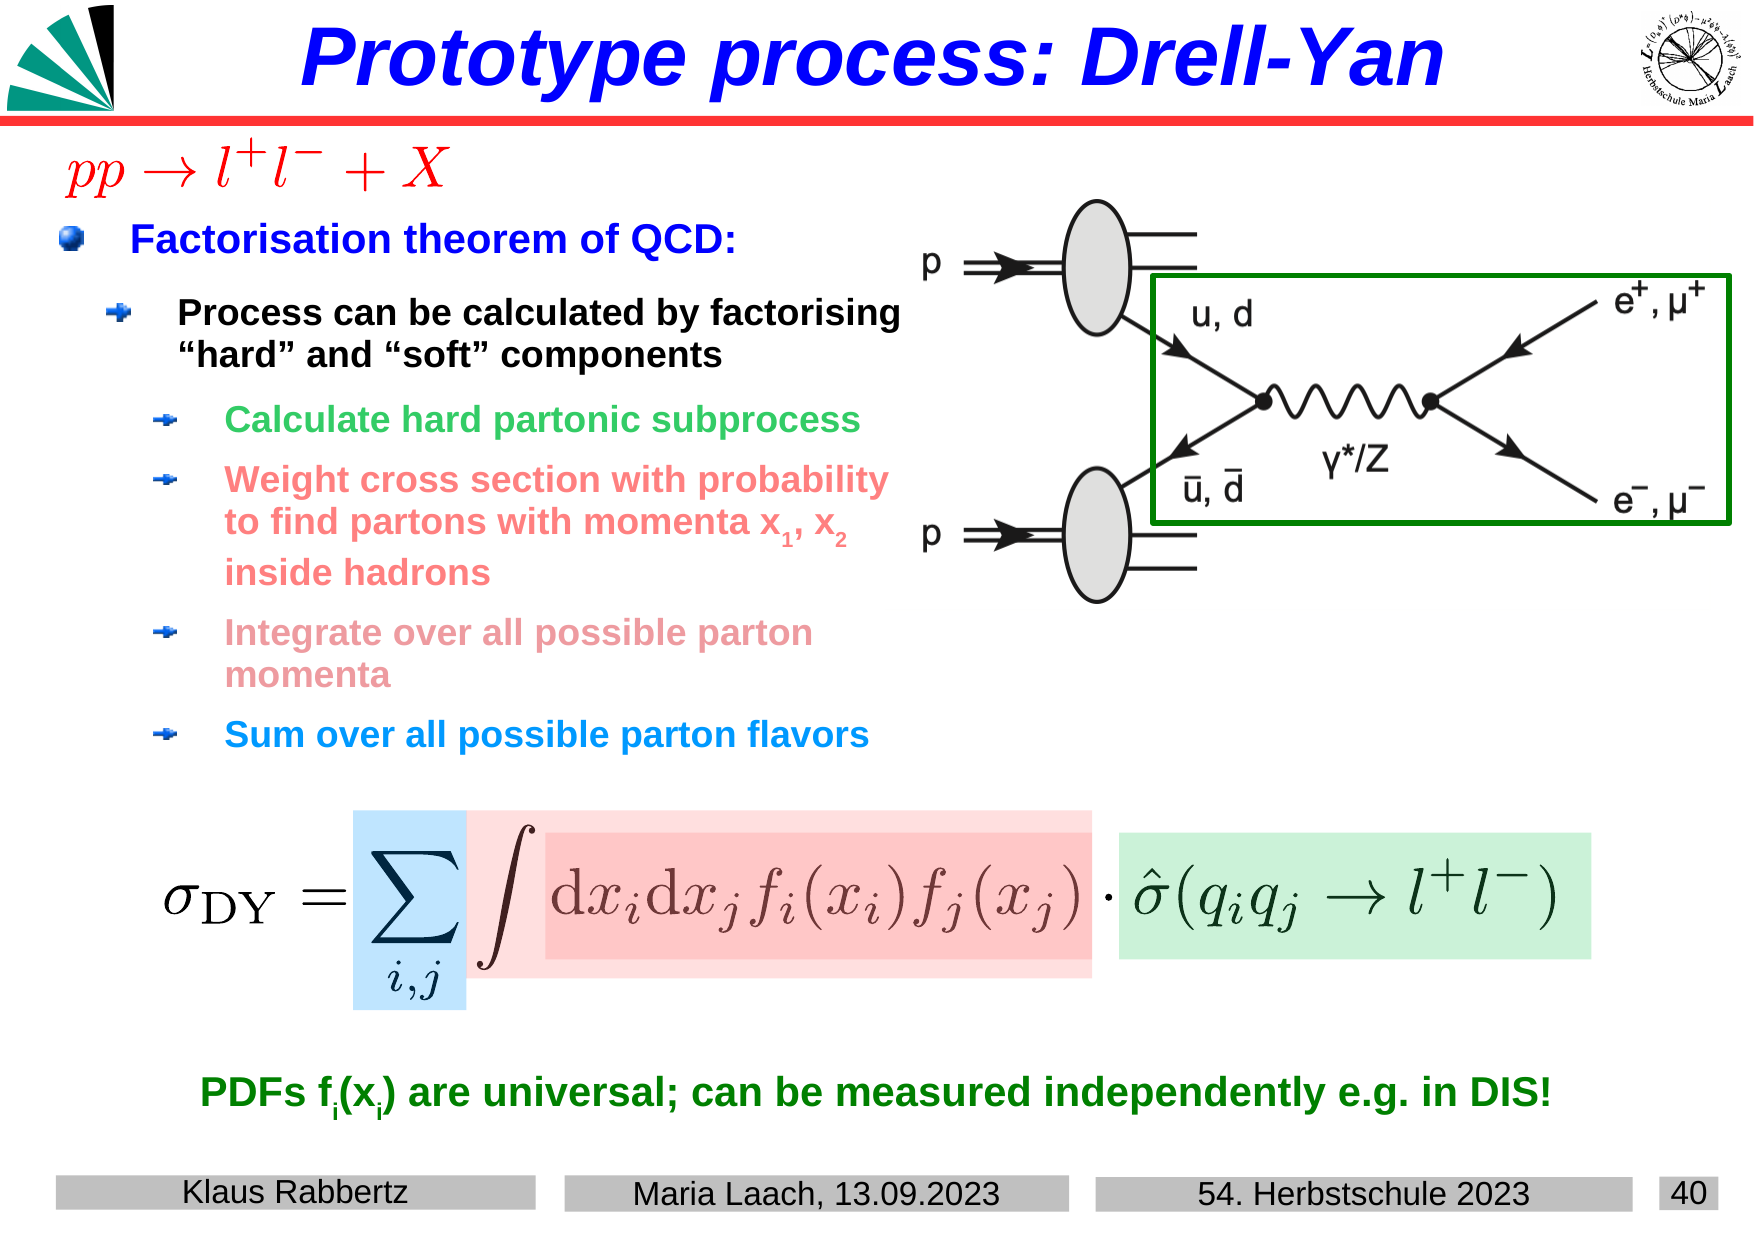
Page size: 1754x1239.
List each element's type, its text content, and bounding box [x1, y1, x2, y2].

text_box [162, 810, 1592, 1011]
text_box PDFs fi(xi) are universal; can be measured independently e.g. in DIS! [187, 1062, 1566, 1132]
title Prototype process: Drell-Yan [129, 0, 1617, 114]
picture [1641, 11, 1741, 106]
list Factorisation theorem of QCD: Process can be calculated by factorising “hard” and “soft” components Calculate hard partonic subprocess Weight cross section with probability to find partons with momenta x1, x2 inside hadrons Integrate over all possible parton momenta Sum over all possible parton flavors [47, 215, 920, 785]
picture [7, 5, 114, 112]
picture [1156, 278, 1711, 520]
text_box [64, 137, 454, 198]
picture [885, 194, 1711, 611]
